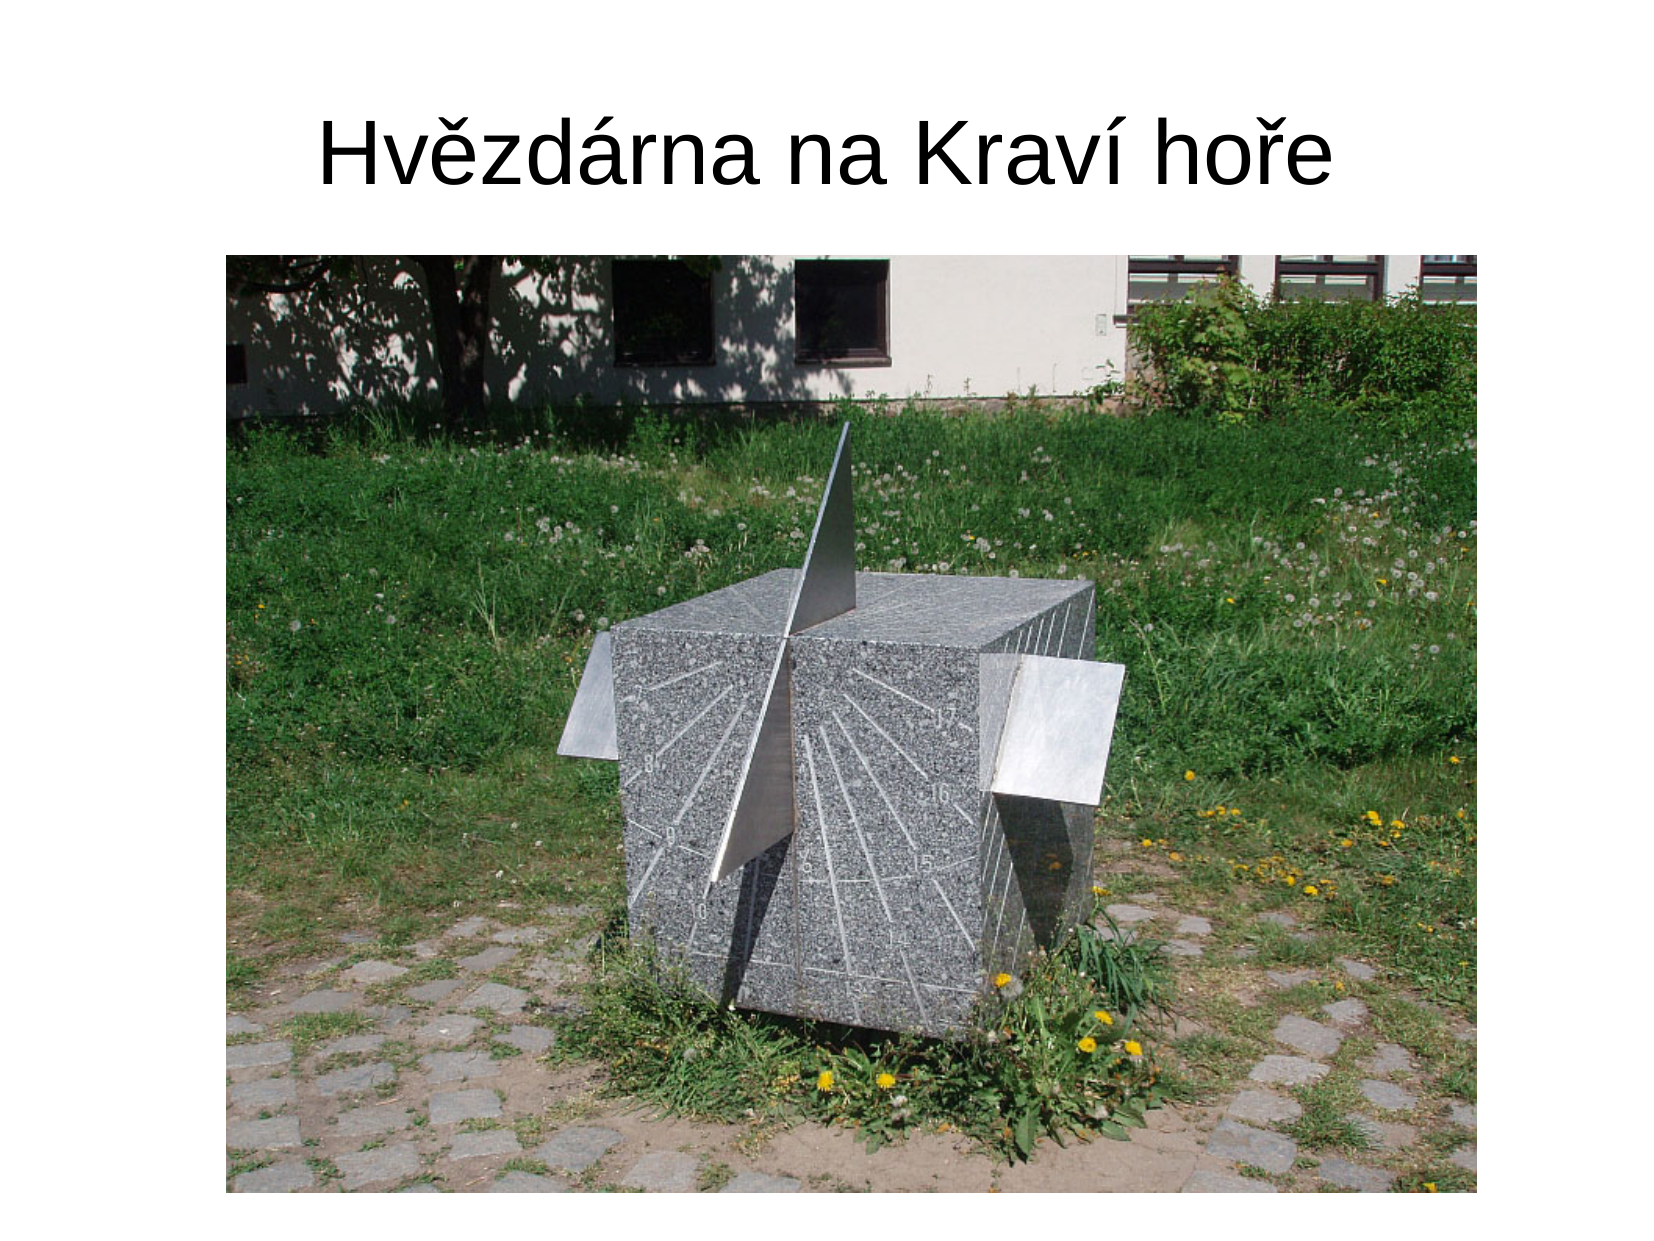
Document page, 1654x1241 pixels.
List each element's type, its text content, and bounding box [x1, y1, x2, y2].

picture [226, 255, 1477, 1193]
title Hvězdárna na Kraví hoře [82, 49, 1571, 257]
